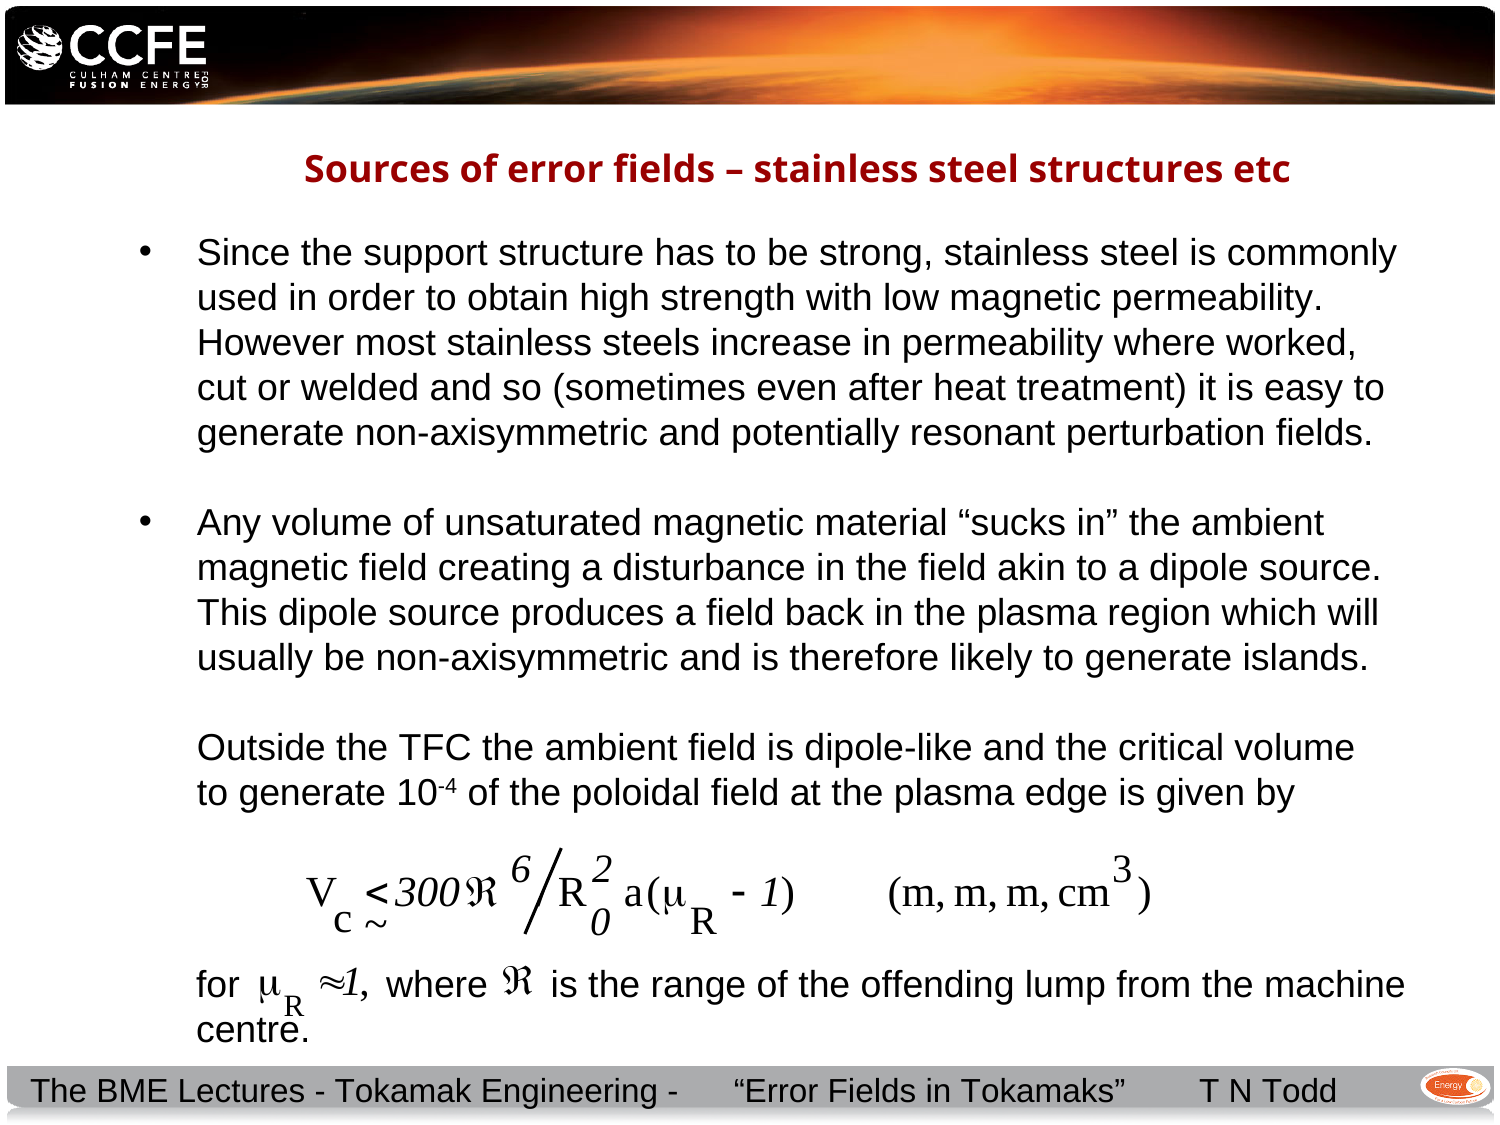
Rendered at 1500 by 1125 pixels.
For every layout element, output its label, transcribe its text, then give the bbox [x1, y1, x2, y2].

text_box Sources of error fields – stainless steel structures etc [289, 137, 1308, 198]
text_box for where is the range of the offending lump from the machine centre. [181, 952, 1500, 1058]
picture [5, 6, 1495, 105]
chart [301, 834, 1157, 944]
picture [1421, 1067, 1490, 1106]
chart [255, 957, 374, 1022]
text_box Since the support structure has to be strong, stainless steel is commonly used in order to obtain high strength with low magnetic permeability. However most stainless steels increase in permeability where worked, cut or welded and so (sometimes even after heat treatment) it is easy to generate non-axisymmetric and potentially resonant perturbation fields. Any volume of unsaturated magnetic material “sucks in” the ambient magnetic field creating a disturbance in the field akin to a dipole source. This dipole source produces a field back in the plasma region which will usually be non-axisymmetric and is therefore likely to generate islands. Outside the TFC the ambient field is dipole-like and the critical volume to generate 10-4 of the poloidal field at the plasma edge is given by [123, 219, 1416, 821]
chart [501, 961, 541, 1002]
